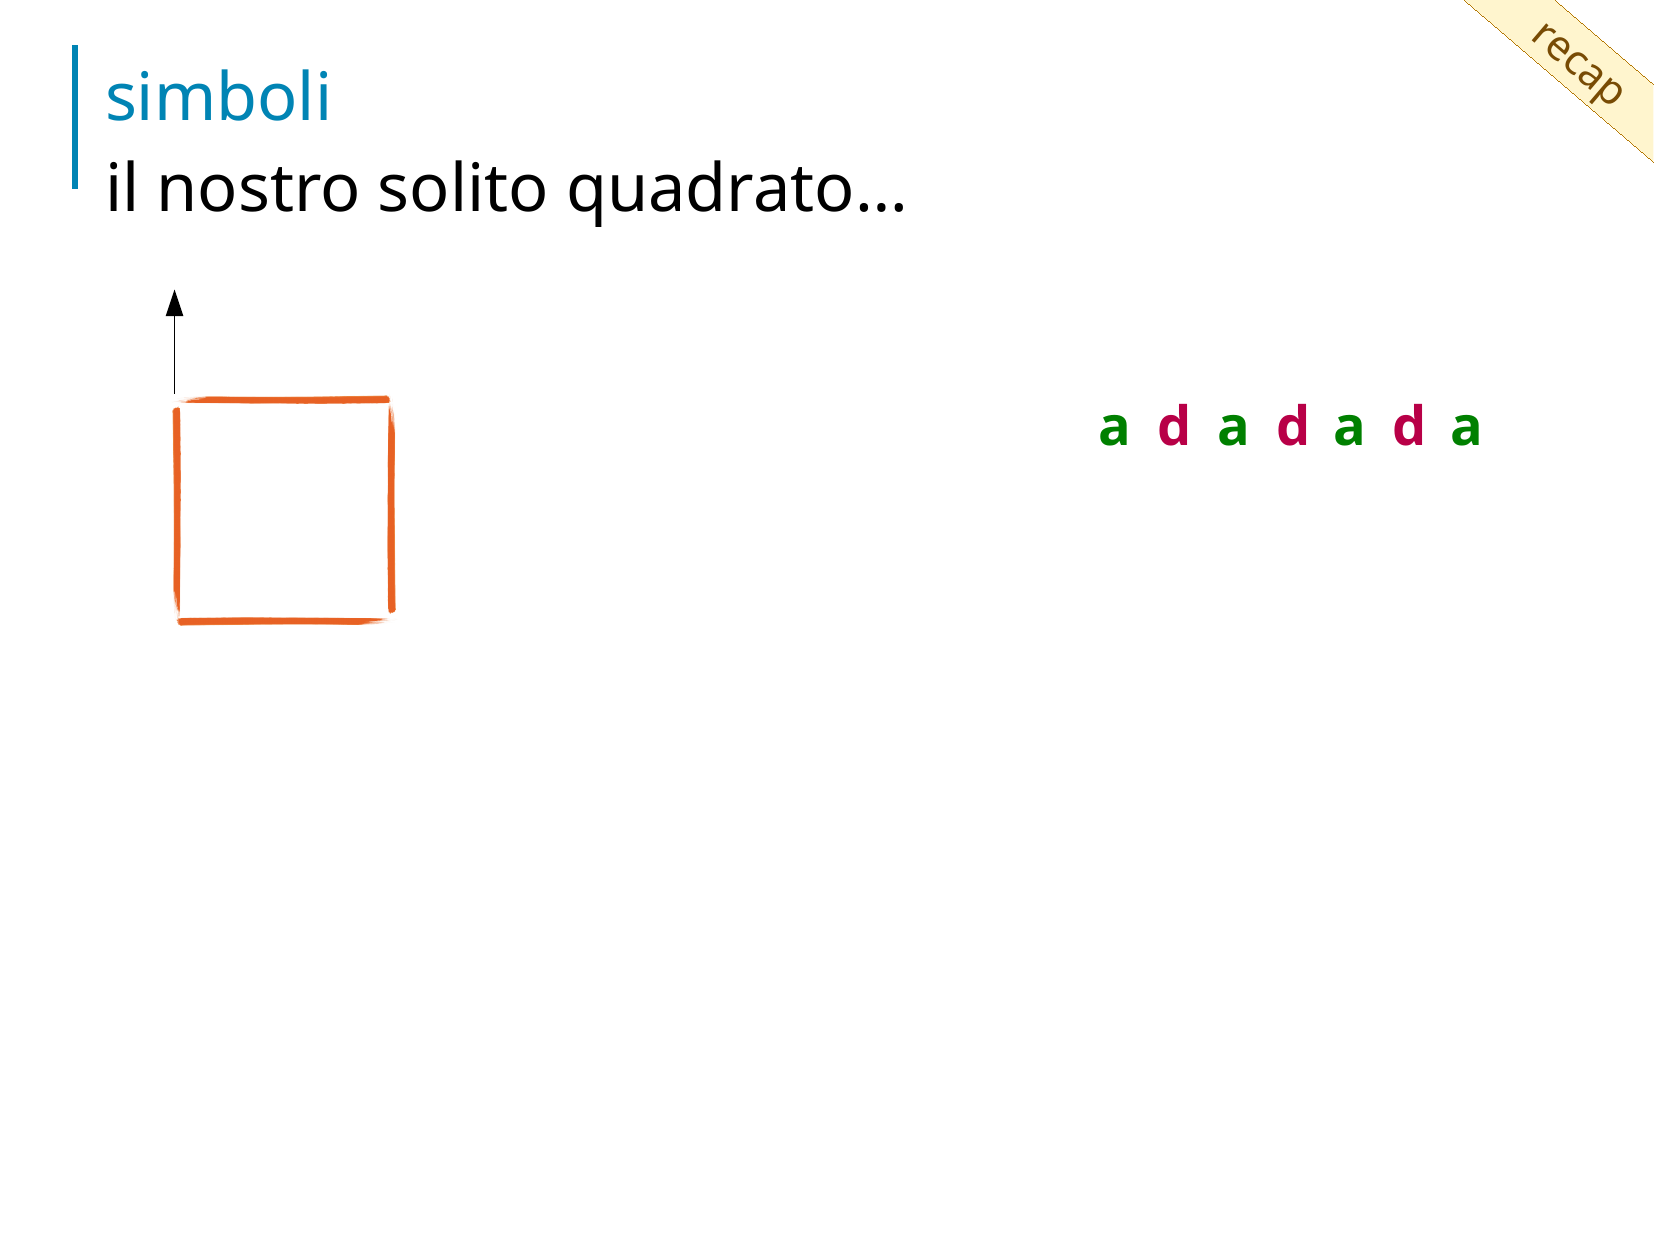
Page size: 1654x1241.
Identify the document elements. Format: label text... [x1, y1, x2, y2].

text_box recap [1464, 0, 1654, 163]
text_box a [1202, 383, 1261, 472]
text_box a [1447, 384, 1505, 473]
title simboli il nostro solito quadrato… [105, 49, 1571, 200]
text_box d [1261, 383, 1332, 472]
picture [172, 406, 398, 628]
text_box d [1142, 383, 1202, 472]
text_box d [1388, 384, 1447, 473]
text_box a [1083, 383, 1142, 472]
picture [170, 393, 396, 614]
text_box a [1318, 384, 1388, 473]
